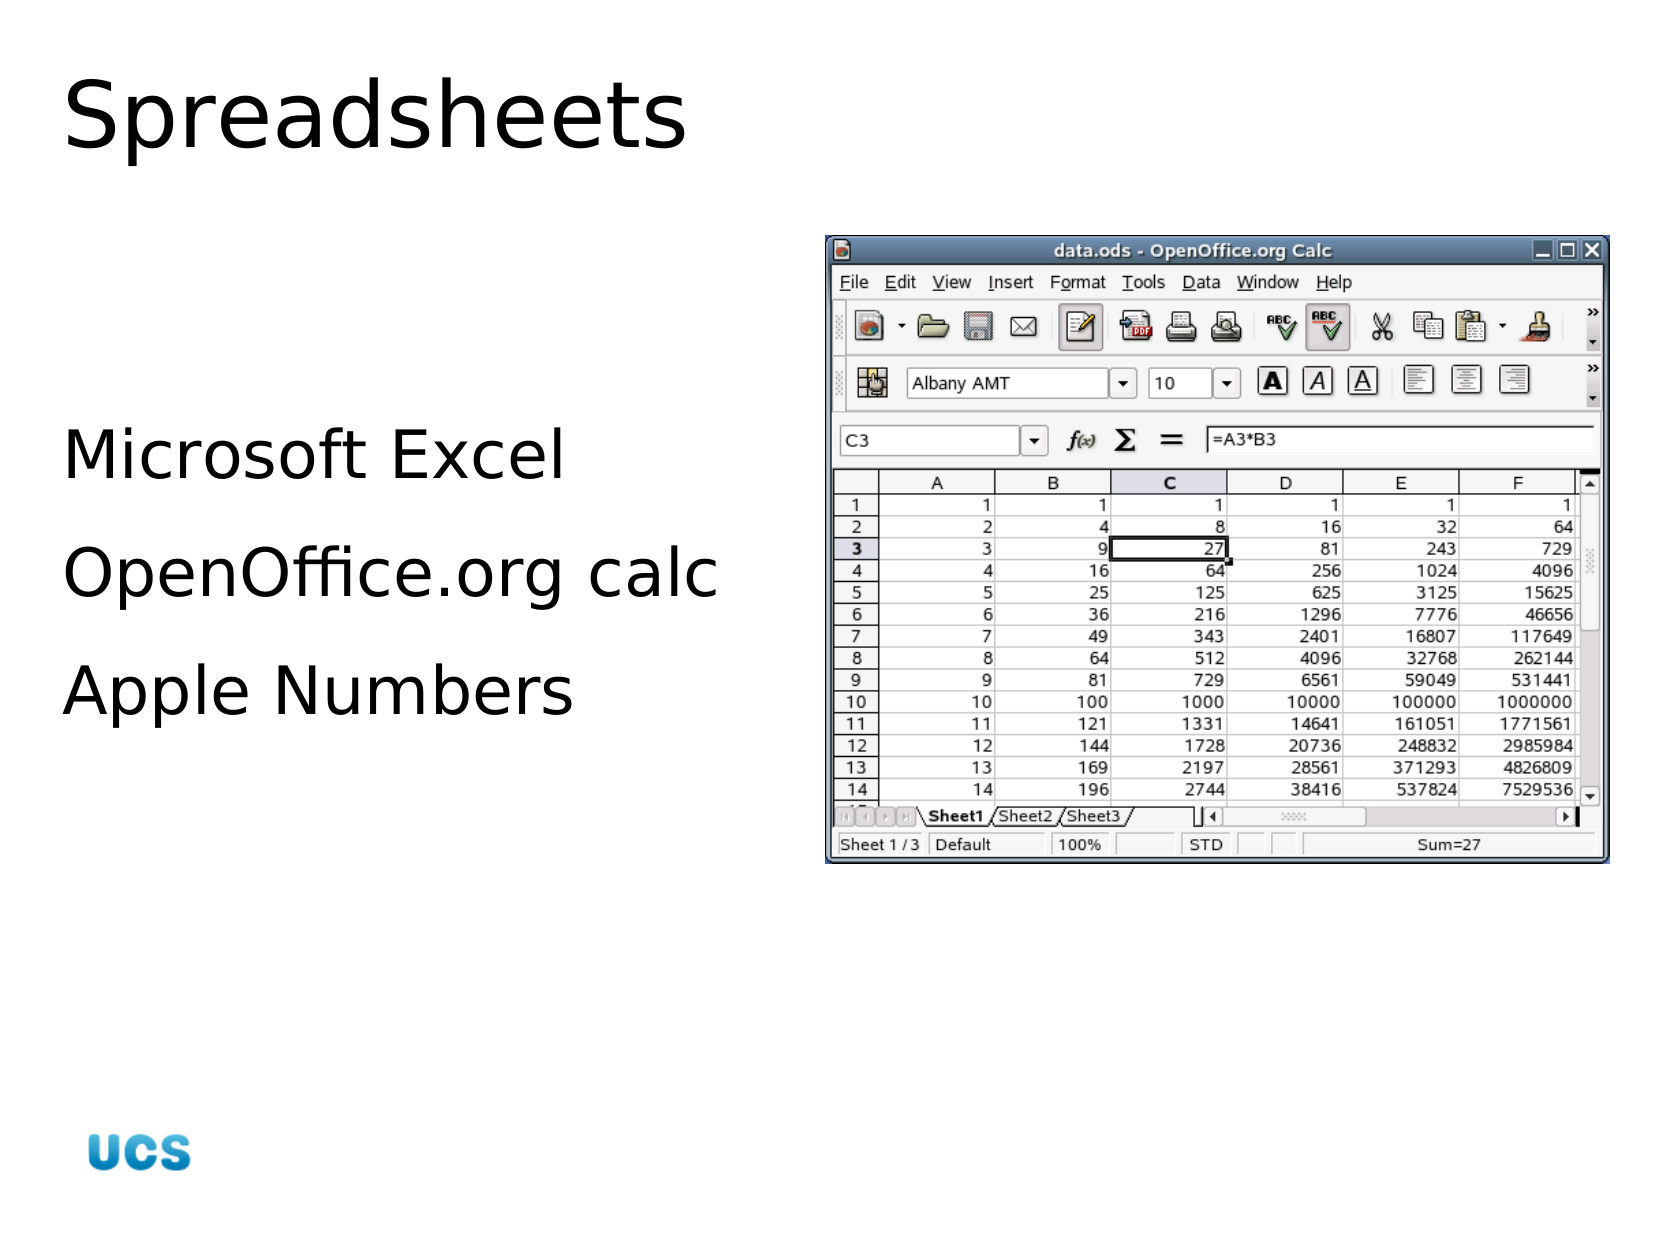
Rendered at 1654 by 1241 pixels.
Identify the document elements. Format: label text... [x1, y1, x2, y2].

text_box Microsoft Excel [59, 413, 571, 498]
picture [88, 1133, 191, 1172]
text_box OpenOffice.org calc [59, 531, 725, 616]
text_box Apple Numbers [59, 649, 579, 734]
picture [825, 235, 1610, 864]
text_box Spreadsheets [59, 59, 694, 173]
